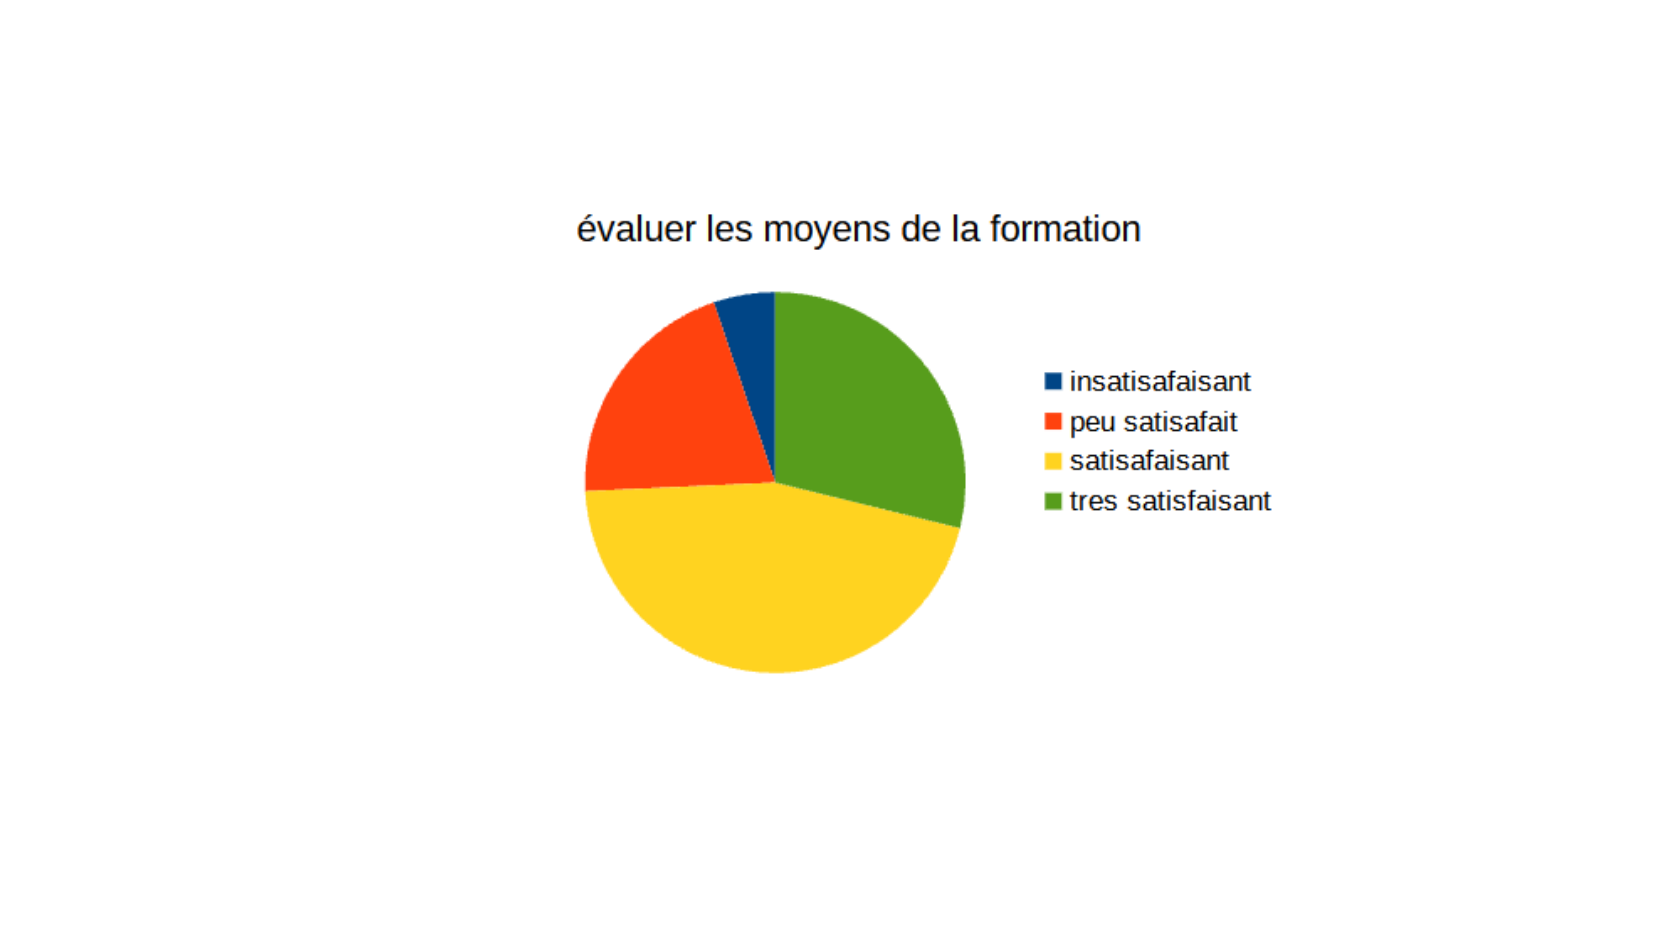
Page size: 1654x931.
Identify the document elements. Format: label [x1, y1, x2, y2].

picture [413, 176, 1307, 709]
